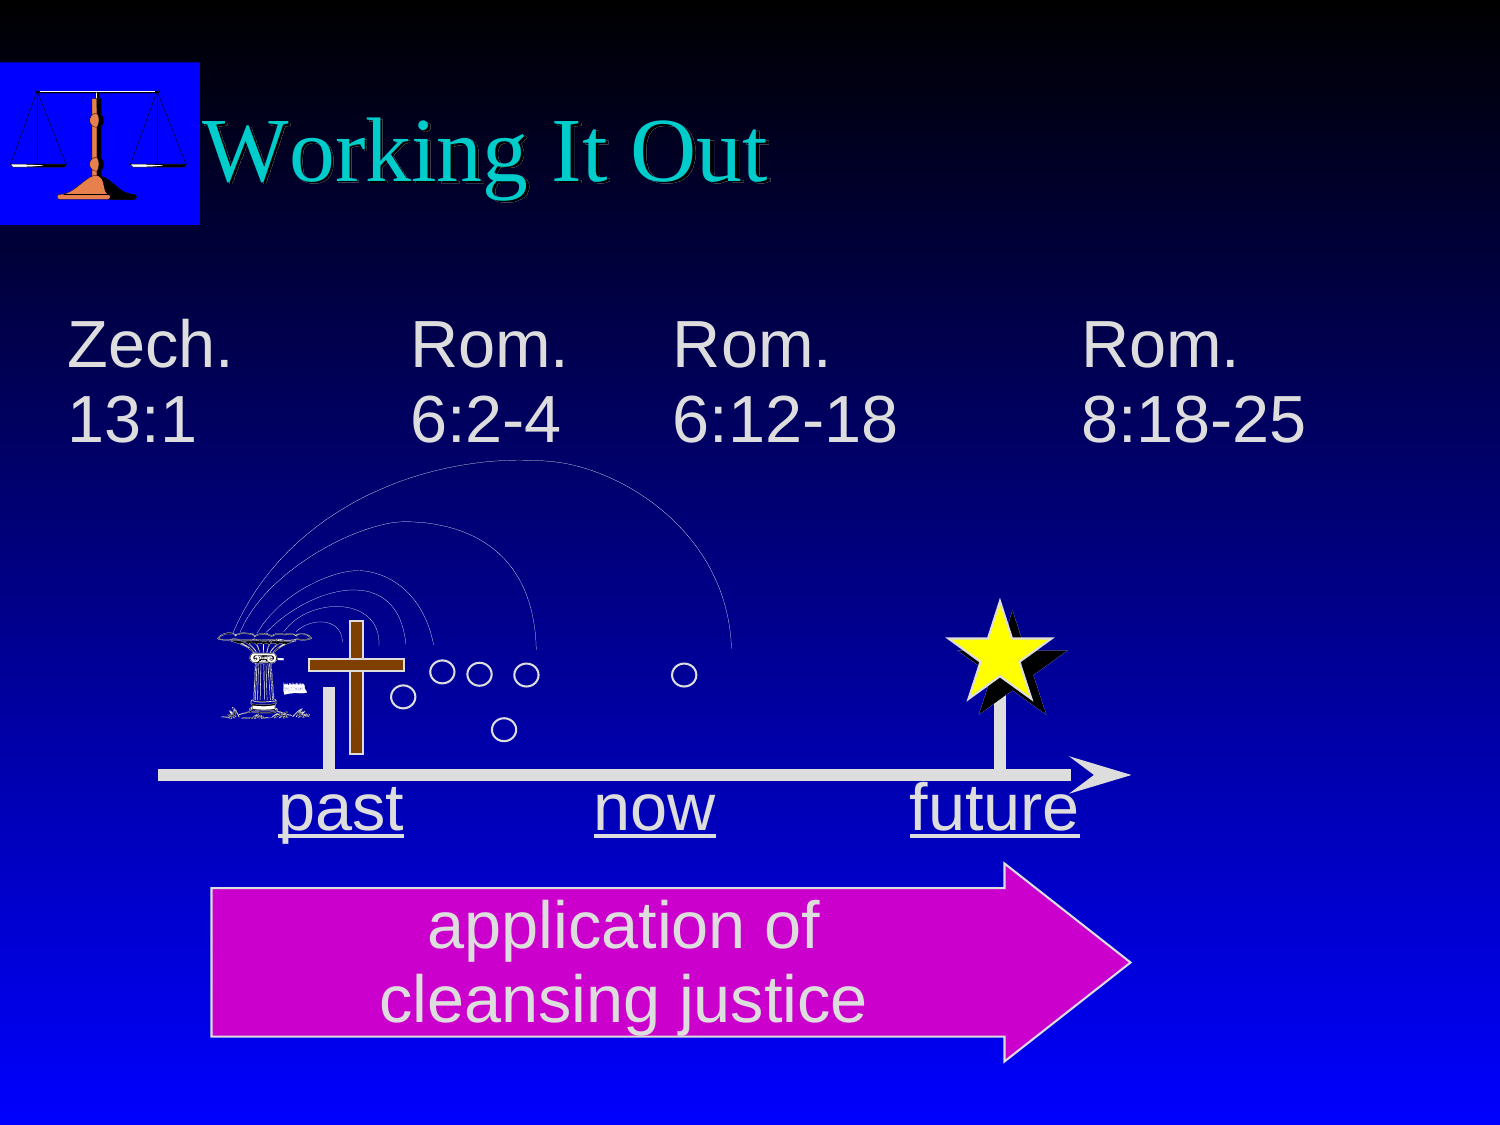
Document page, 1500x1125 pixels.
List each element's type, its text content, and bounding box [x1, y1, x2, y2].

text_box application of cleansing justice [211, 863, 1131, 1062]
text_box past [263, 762, 461, 853]
text_box Rom. 8:18-25 [1065, 299, 1395, 465]
text_box future [894, 762, 1145, 853]
text_box [350, 719, 364, 754]
text_box Zech. 13:1 [52, 299, 369, 465]
text_box Rom. 6:12-18 [657, 299, 935, 465]
title Working It Out [187, 56, 1463, 244]
text_box Rom. 6:2-4 [394, 299, 657, 465]
text_box [948, 601, 1052, 700]
chart [217, 450, 732, 719]
text_box now [578, 762, 803, 853]
